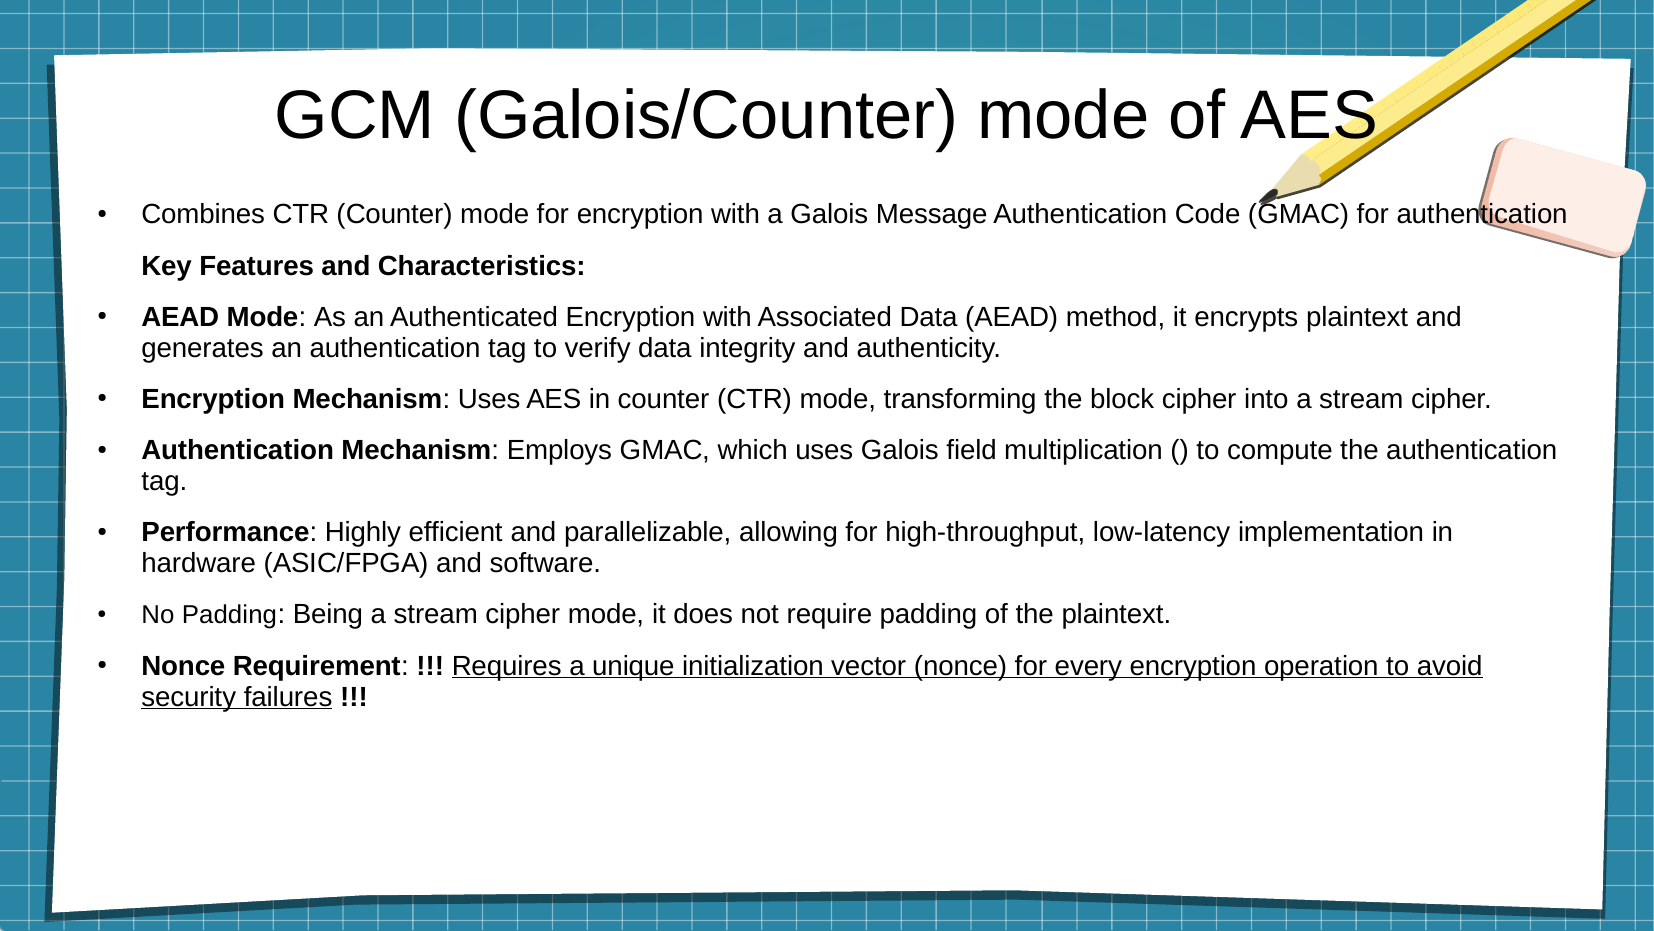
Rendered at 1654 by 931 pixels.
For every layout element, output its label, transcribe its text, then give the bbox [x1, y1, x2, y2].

list Combines CTR (Counter) mode for encryption with a Galois Message Authentication Code (GMAC) for authentication Key Features and Characteristics: AEAD Mode: As an Authenticated Encryption with Associated Data (AEAD) method, it encrypts plaintext and generates an authentication tag to verify data integrity and authenticity. Encryption Mechanism: Uses AES in counter (CTR) mode, transforming the block cipher into a stream cipher. Authentication Mechanism: Employs GMAC, which uses Galois field multiplication () to compute the authentication tag. Performance: Highly efficient and parallelizable, allowing for high-throughput, low-latency implementation in hardware (ASIC/FPGA) and software. No Padding: Being a stream cipher mode, it does not require padding of the plaintext. Nonce Requirement: !!! Requires a unique initialization vector (nonce) for every encryption operation to avoid security failures !!! [82, 198, 1571, 739]
title GCM (Galois/Counter) mode of AES [82, 37, 1571, 193]
